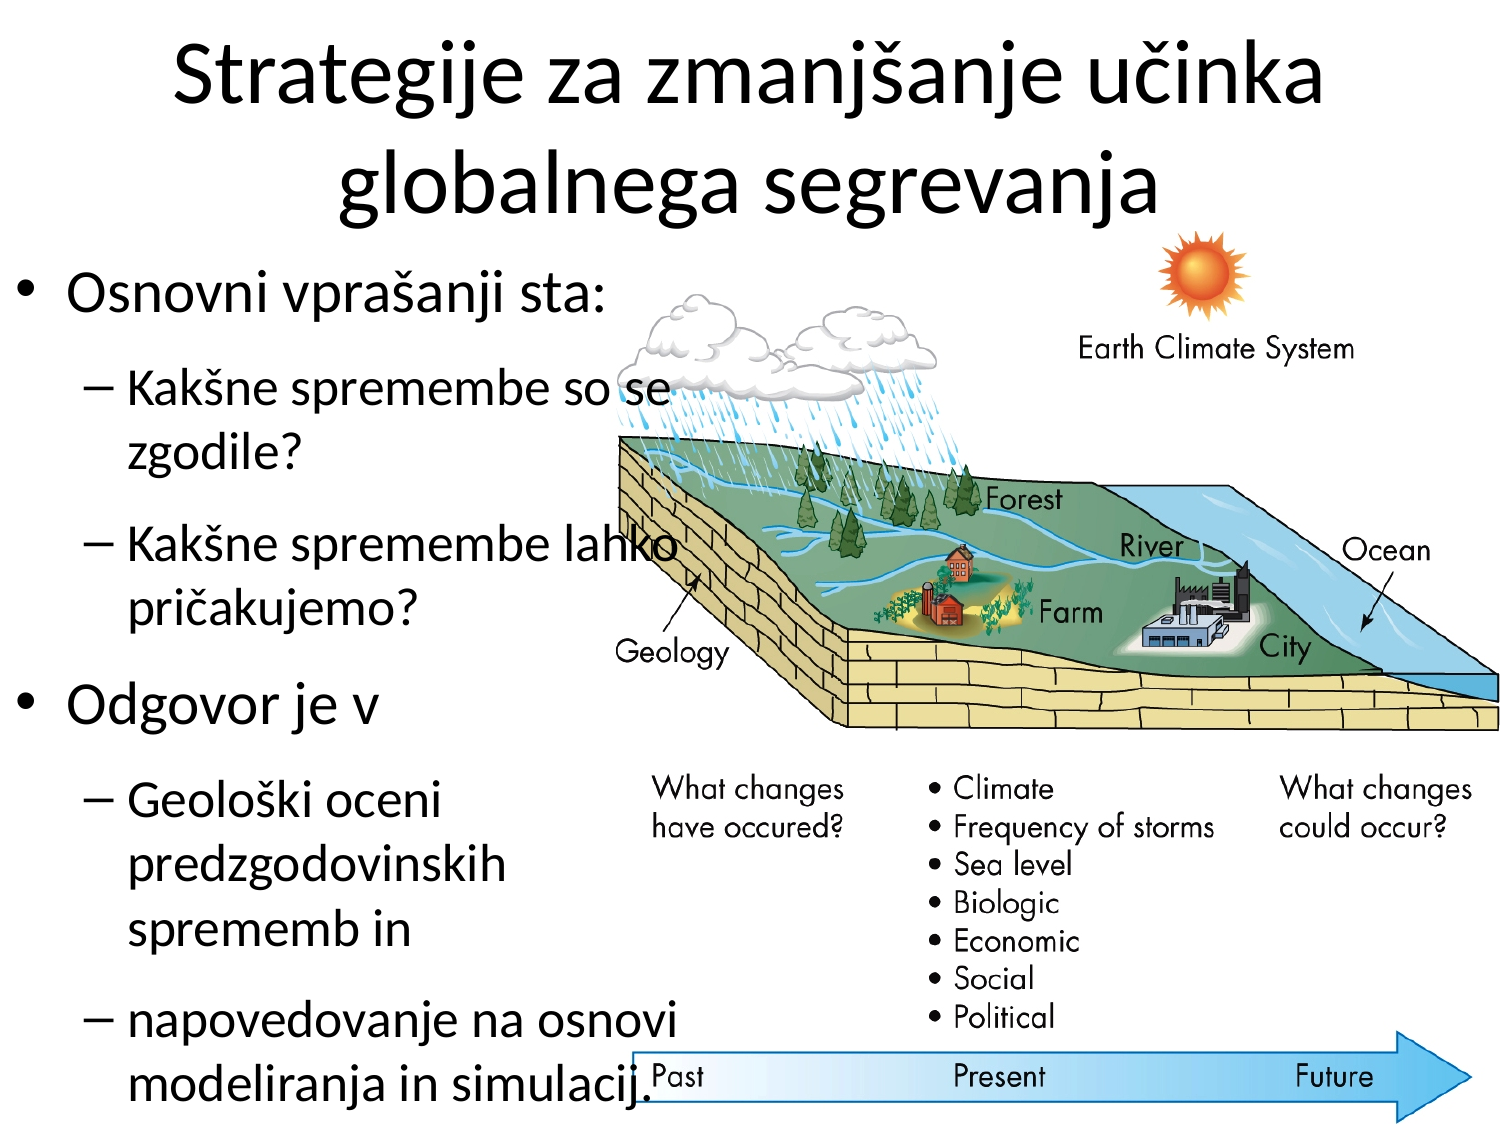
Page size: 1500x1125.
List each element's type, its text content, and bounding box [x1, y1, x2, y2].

list Osnovni vprašanji sta: Kakšne spremembe so se zgodile? Kakšne spremembe lahko pričakujemo? Odgovor je v Geološki oceni predzgodovinskih sprememb in napovedovanje na osnovi modeliranja in simulacij. [0, 243, 703, 1125]
title Strategije za zmanjšanje učinka globalnega segrevanja [0, 0, 1500, 244]
picture [703, 244, 1500, 1125]
